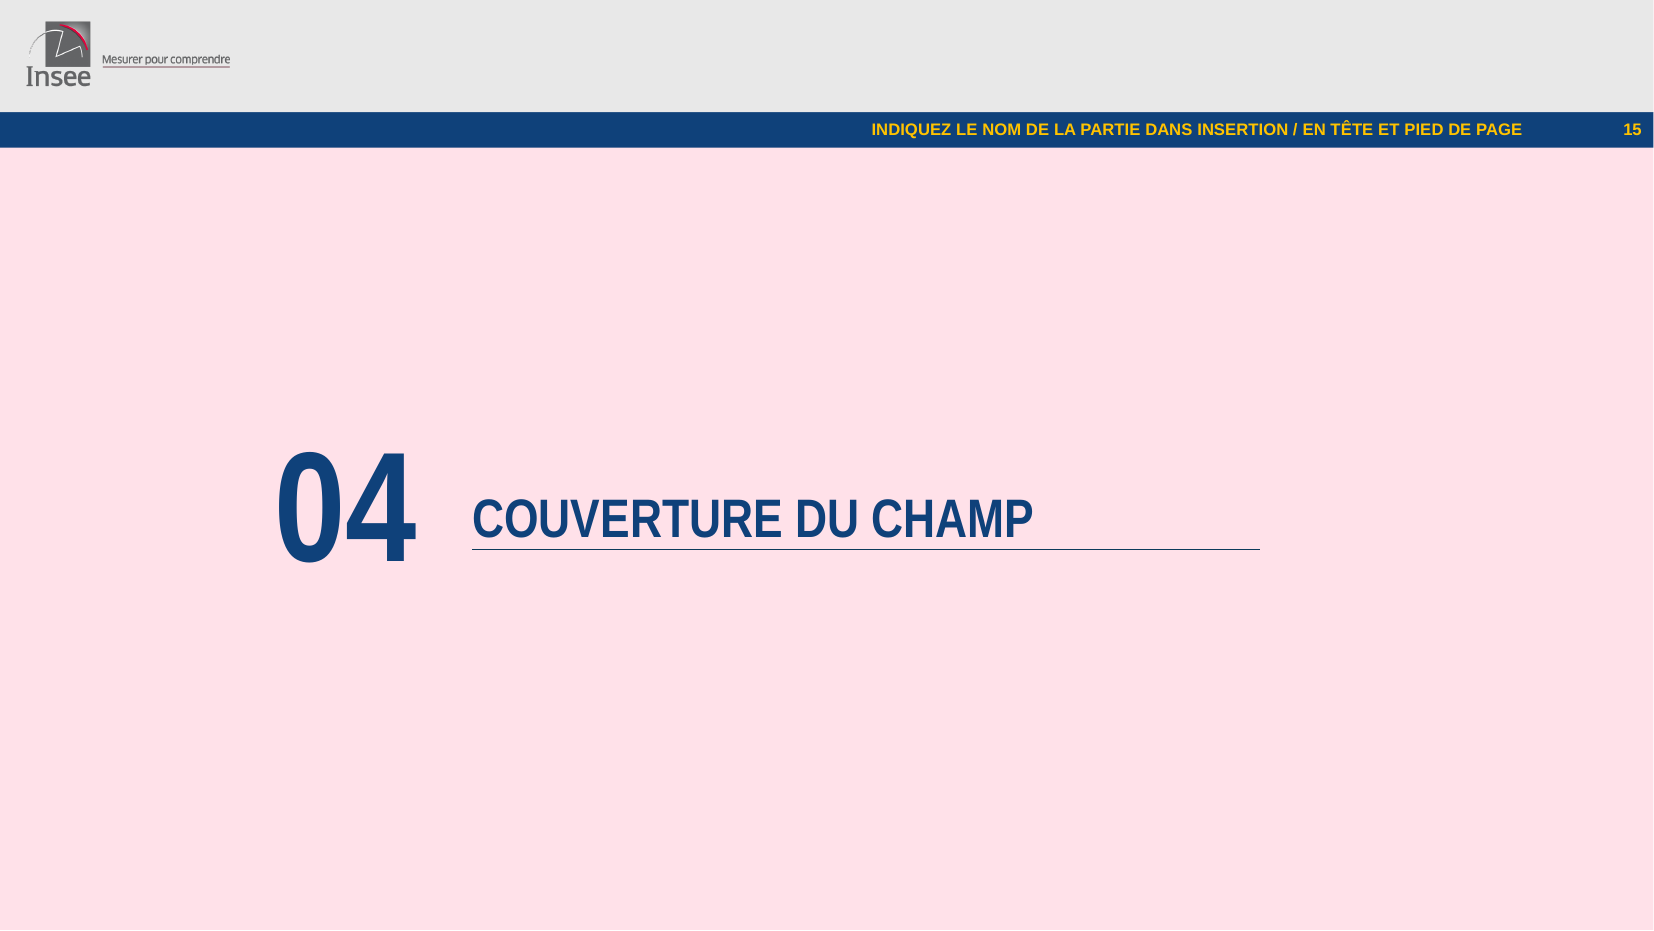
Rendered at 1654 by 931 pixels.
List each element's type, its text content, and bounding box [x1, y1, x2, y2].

text_box 04 [230, 389, 461, 621]
picture [23, 0, 230, 89]
title Couverture du champ [472, 401, 1359, 550]
